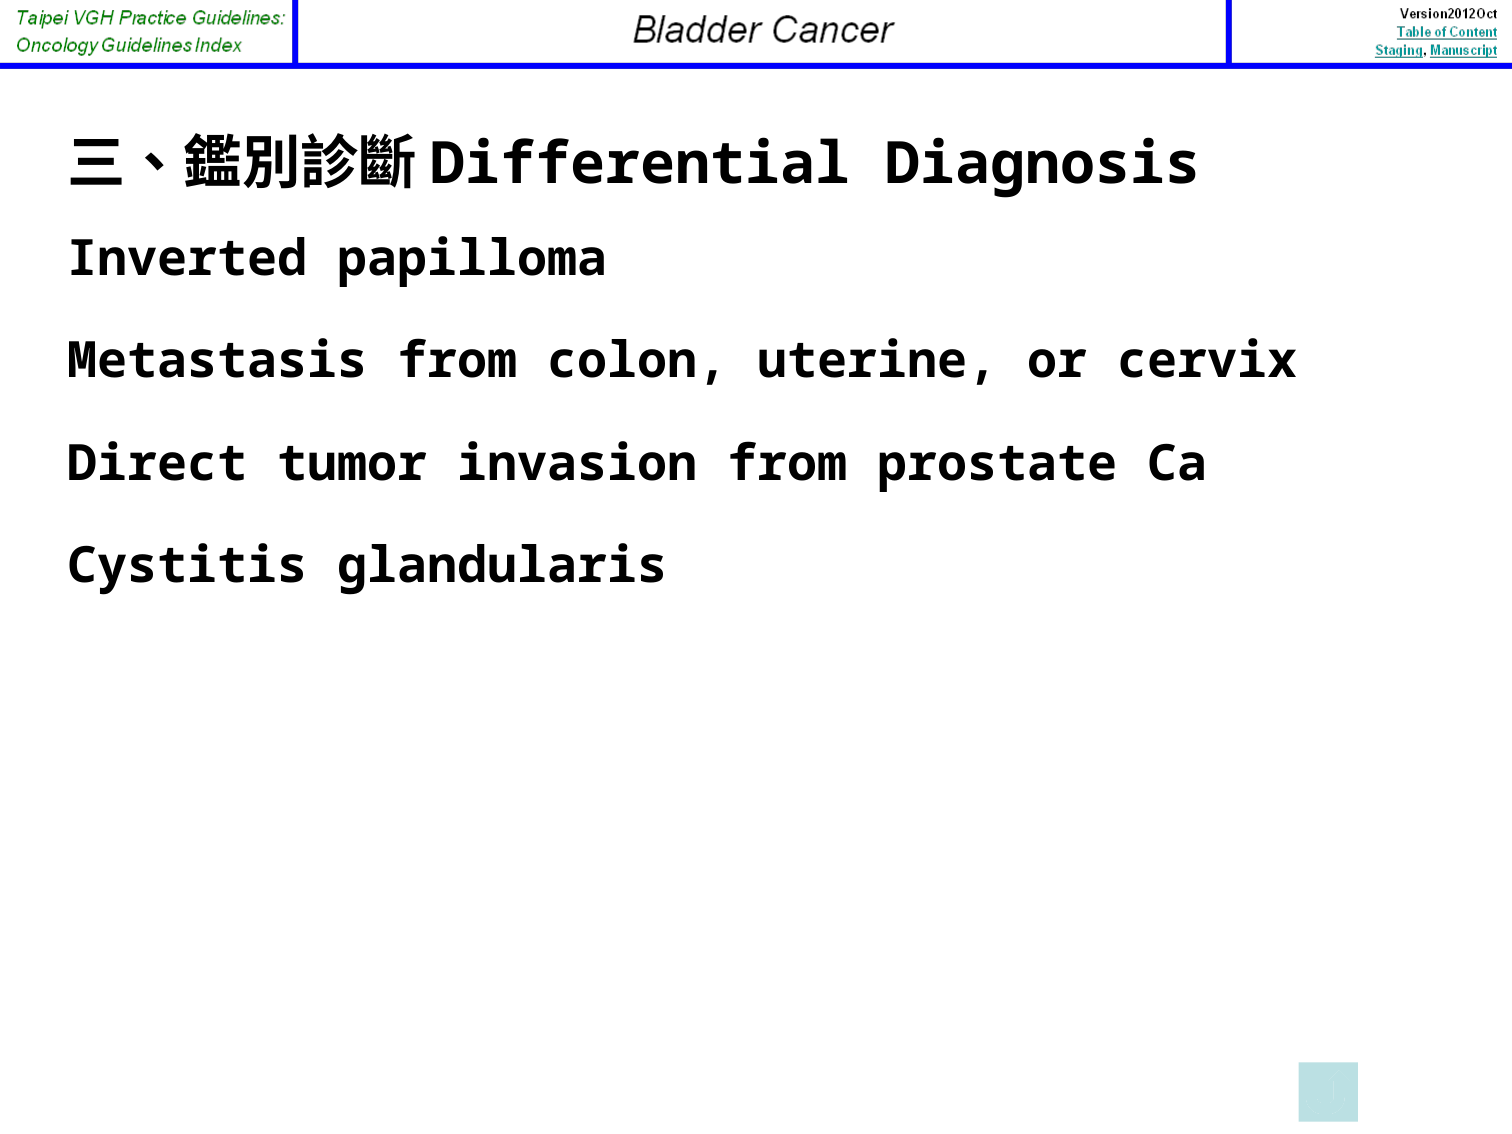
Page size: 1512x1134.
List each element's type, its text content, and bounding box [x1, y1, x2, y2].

subtitle 三、鑑別診斷Differential Diagnosis Inverted papilloma Metastasis from colon, uterine, or cervix Direct tumor invasion from prostate Ca Cystitis glandularis [52, 82, 1477, 627]
